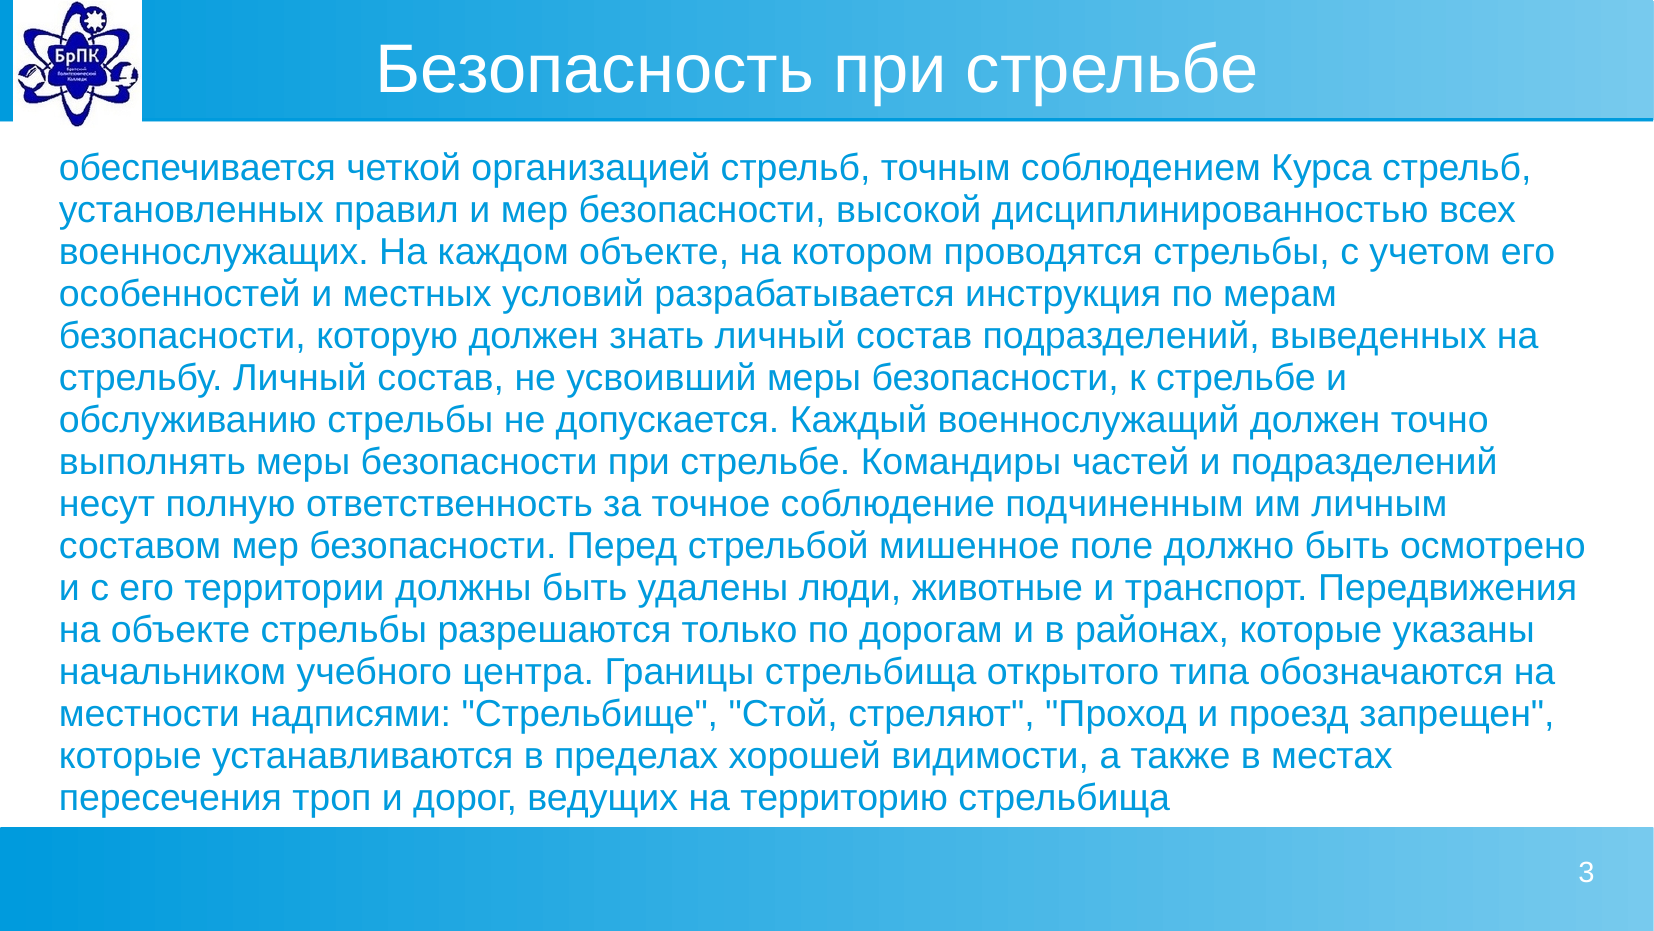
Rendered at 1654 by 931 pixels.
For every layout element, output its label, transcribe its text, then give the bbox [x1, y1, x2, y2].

list обеспечивается четкой организацией стрельб, точным соблюдением Курса стрельб, установленных правил и мер безопасности, высокой дисциплинированностью всех военнослужащих. На каждом объекте, на котором проводятся стрельбы, с учетом его особенностей и местных условий разрабатывается инструкция по мерам безопасности, которую должен знать личный состав подразделений, выведенных на стрельбу. Личный состав, не усвоивший меры безопасности, к стрельбе и обслуживанию стрельбы не допускается. Каждый военнослужащий должен точно выполнять меры безопасности при стрельбе. Командиры частей и подразделений несут полную ответственность за точное соблюдение подчиненным им личным составом мер безопасности. Перед стрельбой мишенное поле должно быть осмотрено и с его территории должны быть удалены люди, животные и транспорт. Передвижения на объекте стрельбы разрешаются только по дорогам и в районах, которые указаны начальником учебного центра. Границы стрельбища открытого типа обозначаются на местности надписями: "Стрельбище", "Стой, стреляют", "Проход и проезд запрещен", которые устанавливаются в пределах хорошей видимости, а также в местах пересечения троп и дорог, ведущих на территорию стрельбища [59, 146, 1595, 768]
picture [13, 0, 142, 128]
title Безопасность при стрельбе [142, 30, 1595, 108]
